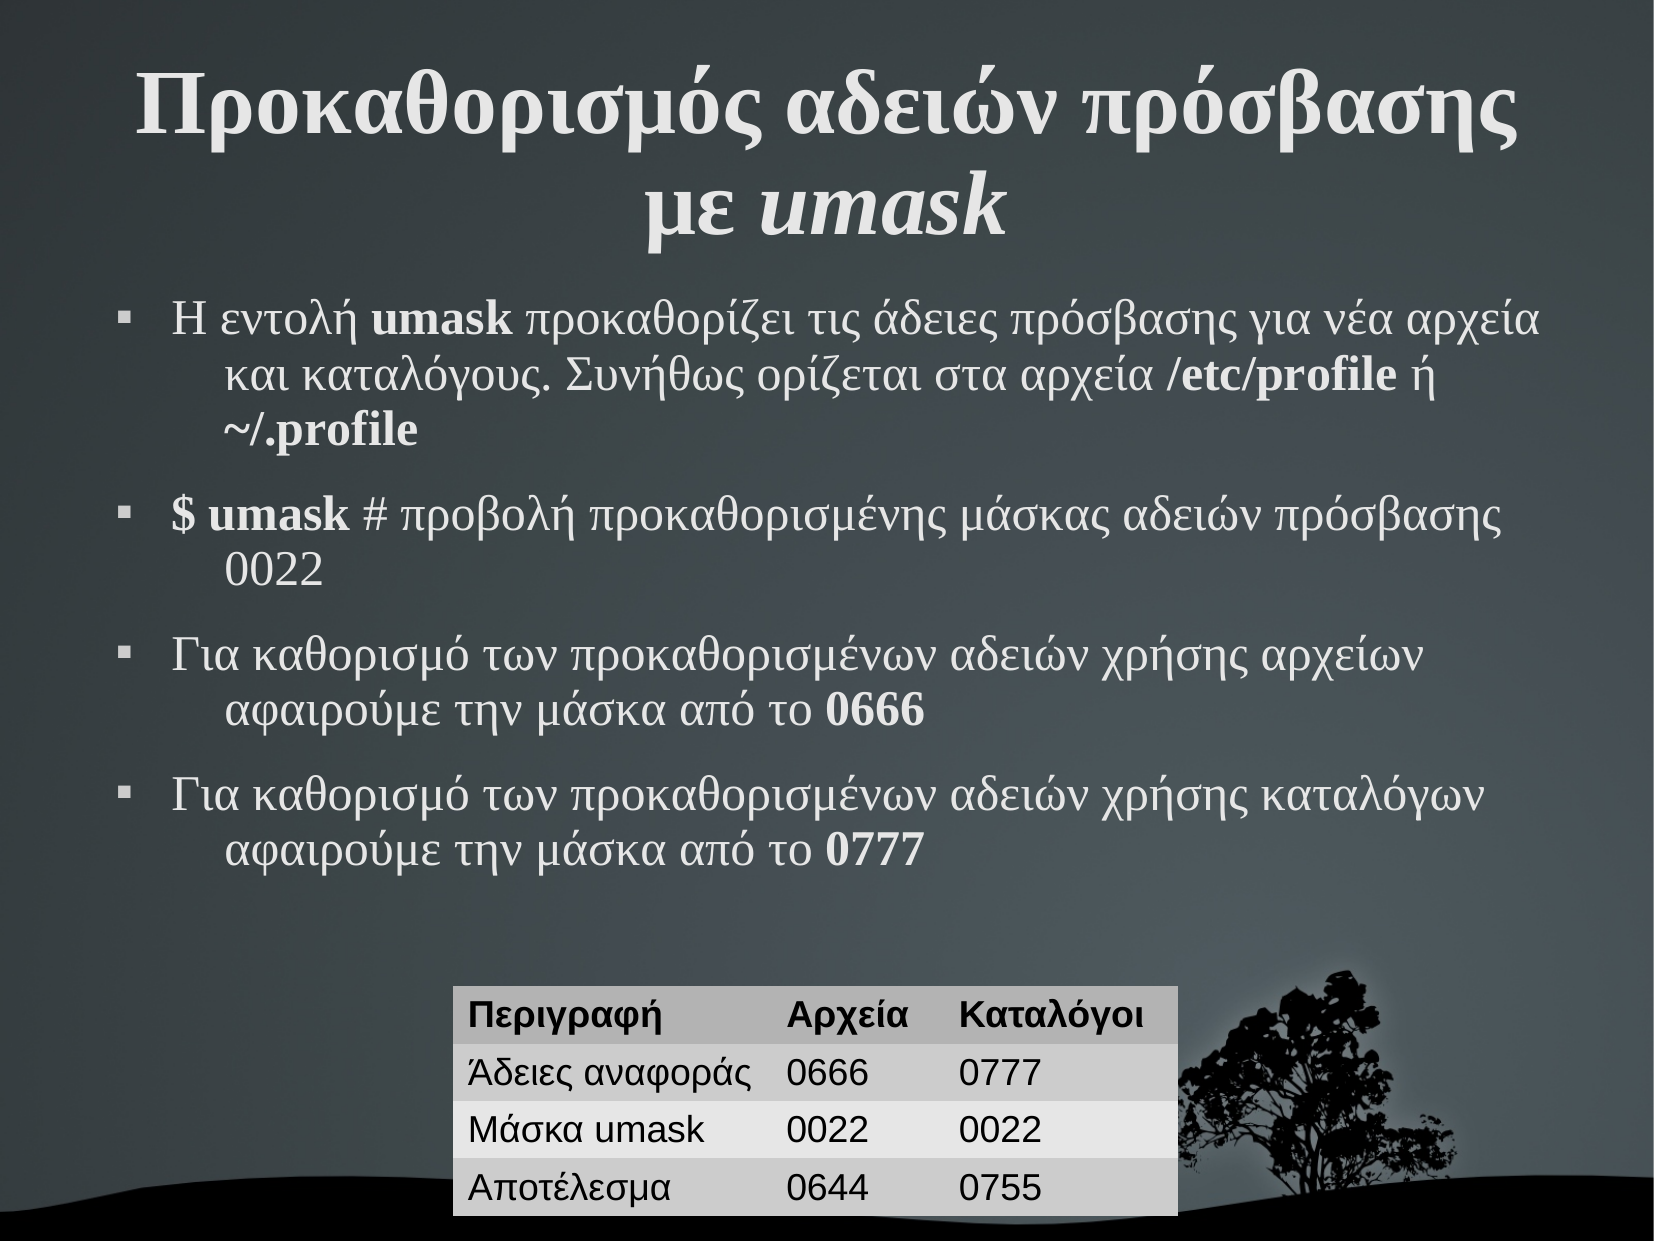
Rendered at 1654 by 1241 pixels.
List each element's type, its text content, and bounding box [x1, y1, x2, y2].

table_cell 0777 [944, 1044, 1178, 1101]
table_cell 0022 [771, 1101, 944, 1158]
table_cell 0022 [944, 1101, 1178, 1158]
picture [0, 0, 1654, 1241]
table_cell 0755 [944, 1158, 1178, 1216]
title Προκαθορισμός αδειών πρόσβασης με umask [82, 33, 1571, 273]
table_cell Άδειες αναφοράς [453, 1044, 771, 1101]
table_header Αρχεία [771, 986, 944, 1044]
table_cell Αποτέλεσμα [453, 1158, 771, 1216]
table_header Καταλόγοι [944, 986, 1178, 1044]
table_cell Μάσκα umask [453, 1101, 771, 1158]
table_cell 0644 [771, 1158, 944, 1216]
table_header Περιγραφή [453, 986, 771, 1044]
list Η εντολή umask προκαθορίζει τις άδειες πρόσβασης για νέα αρχεία και καταλόγους. Συνήθως ορίζεται στα αρχεία /etc/profile ή ~/.profile $ umask # προβολή προκαθορισμένης μάσκας αδειών πρόσβασης 0022 Για καθορισμό των προκαθορισμένων αδειών χρήσης αρχείων αφαιρούμε την μάσκα από το 0666 Για καθορισμό των προκαθορισμένων αδειών χρήσης καταλόγων αφαιρούμε την μάσκα από το 0777 [82, 290, 1571, 1109]
table_cell 0666 [771, 1044, 944, 1101]
